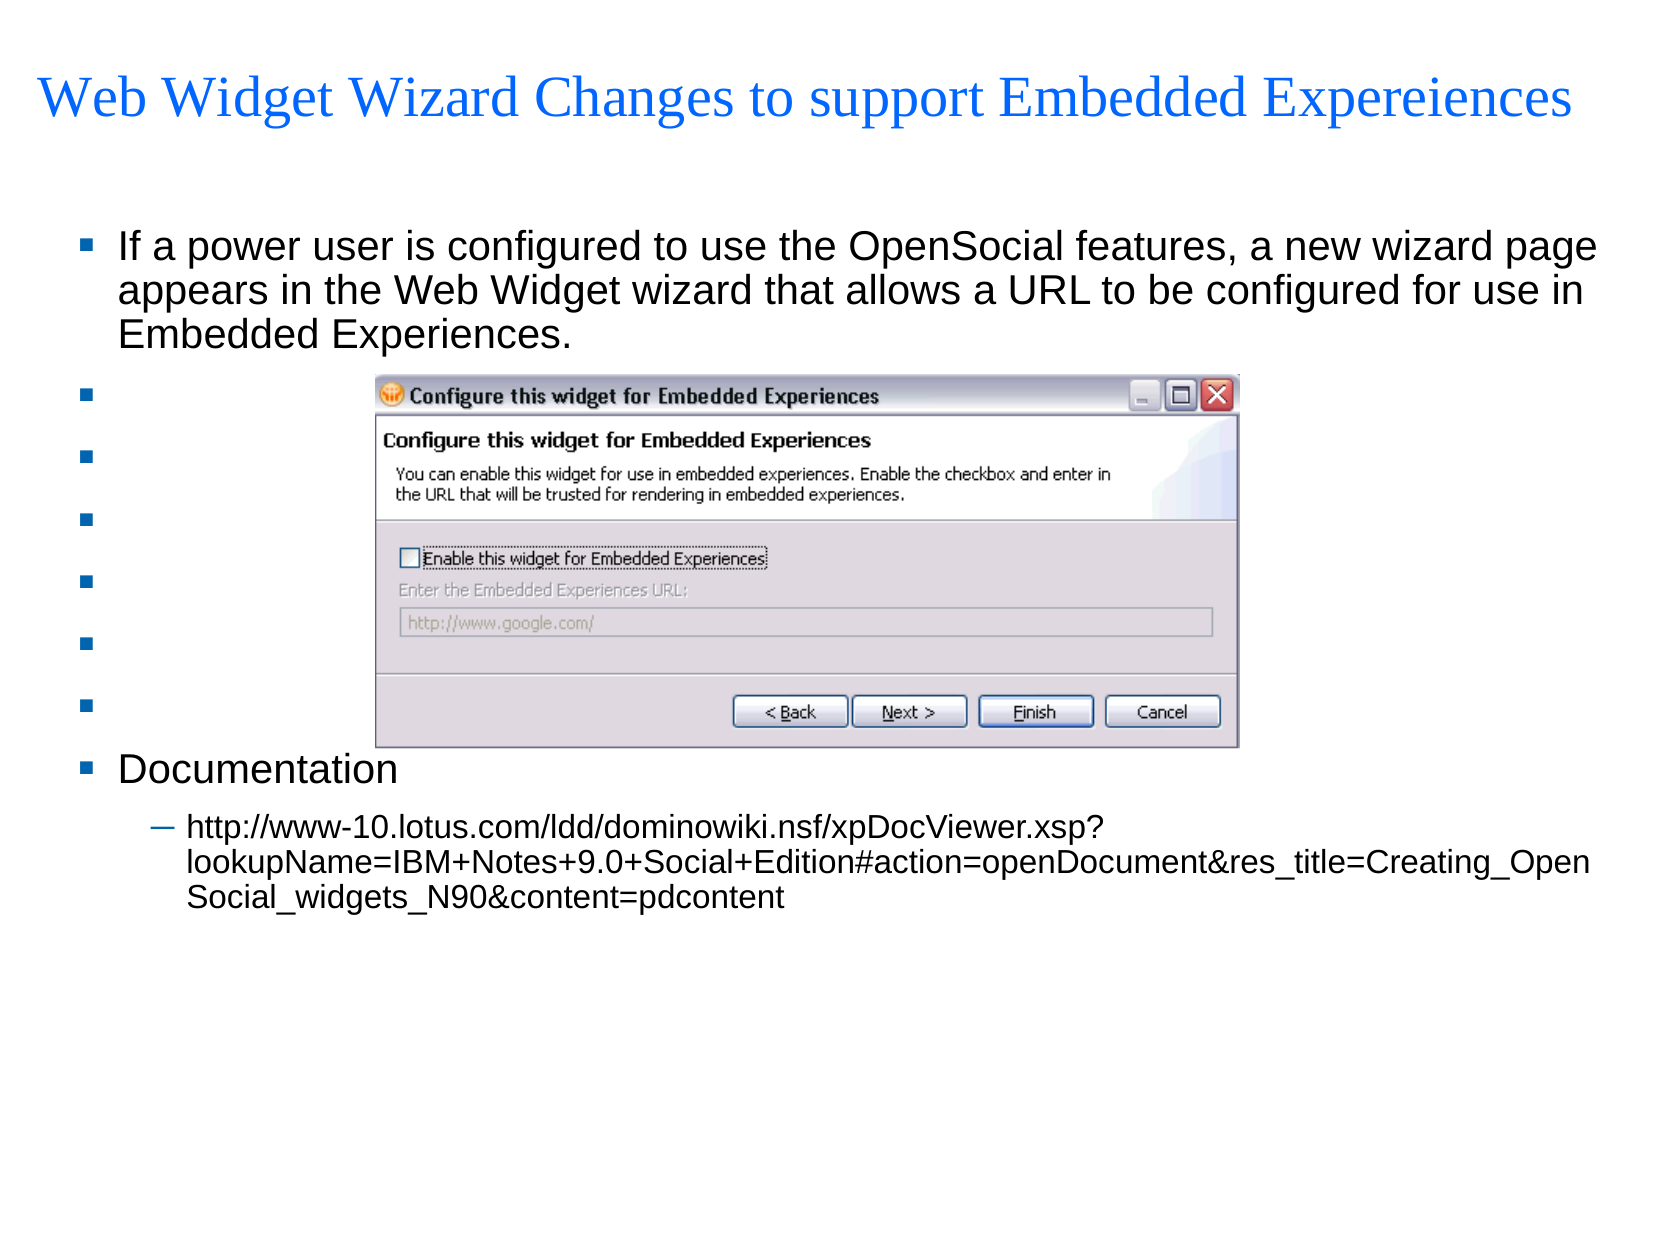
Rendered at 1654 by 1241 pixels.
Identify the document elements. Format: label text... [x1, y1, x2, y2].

list If a power user is configured to use the OpenSocial features, a new wizard page appears in the Web Widget wizard that allows a URL to be configured for use in Embedded Experiences. Documentation http://www-10.lotus.com/ldd/dominowiki.nsf/xpDocViewer.xsp?lookupName=IBM+Notes+9.0+Social+Edition#action=openDocument&res_title=Creating_OpenSocial_widgets_N90&content=pdcontent [62, 225, 1613, 1044]
picture [375, 374, 1240, 751]
title Web Widget Wizard Changes to support Embedded Expereiences [37, 21, 1613, 172]
